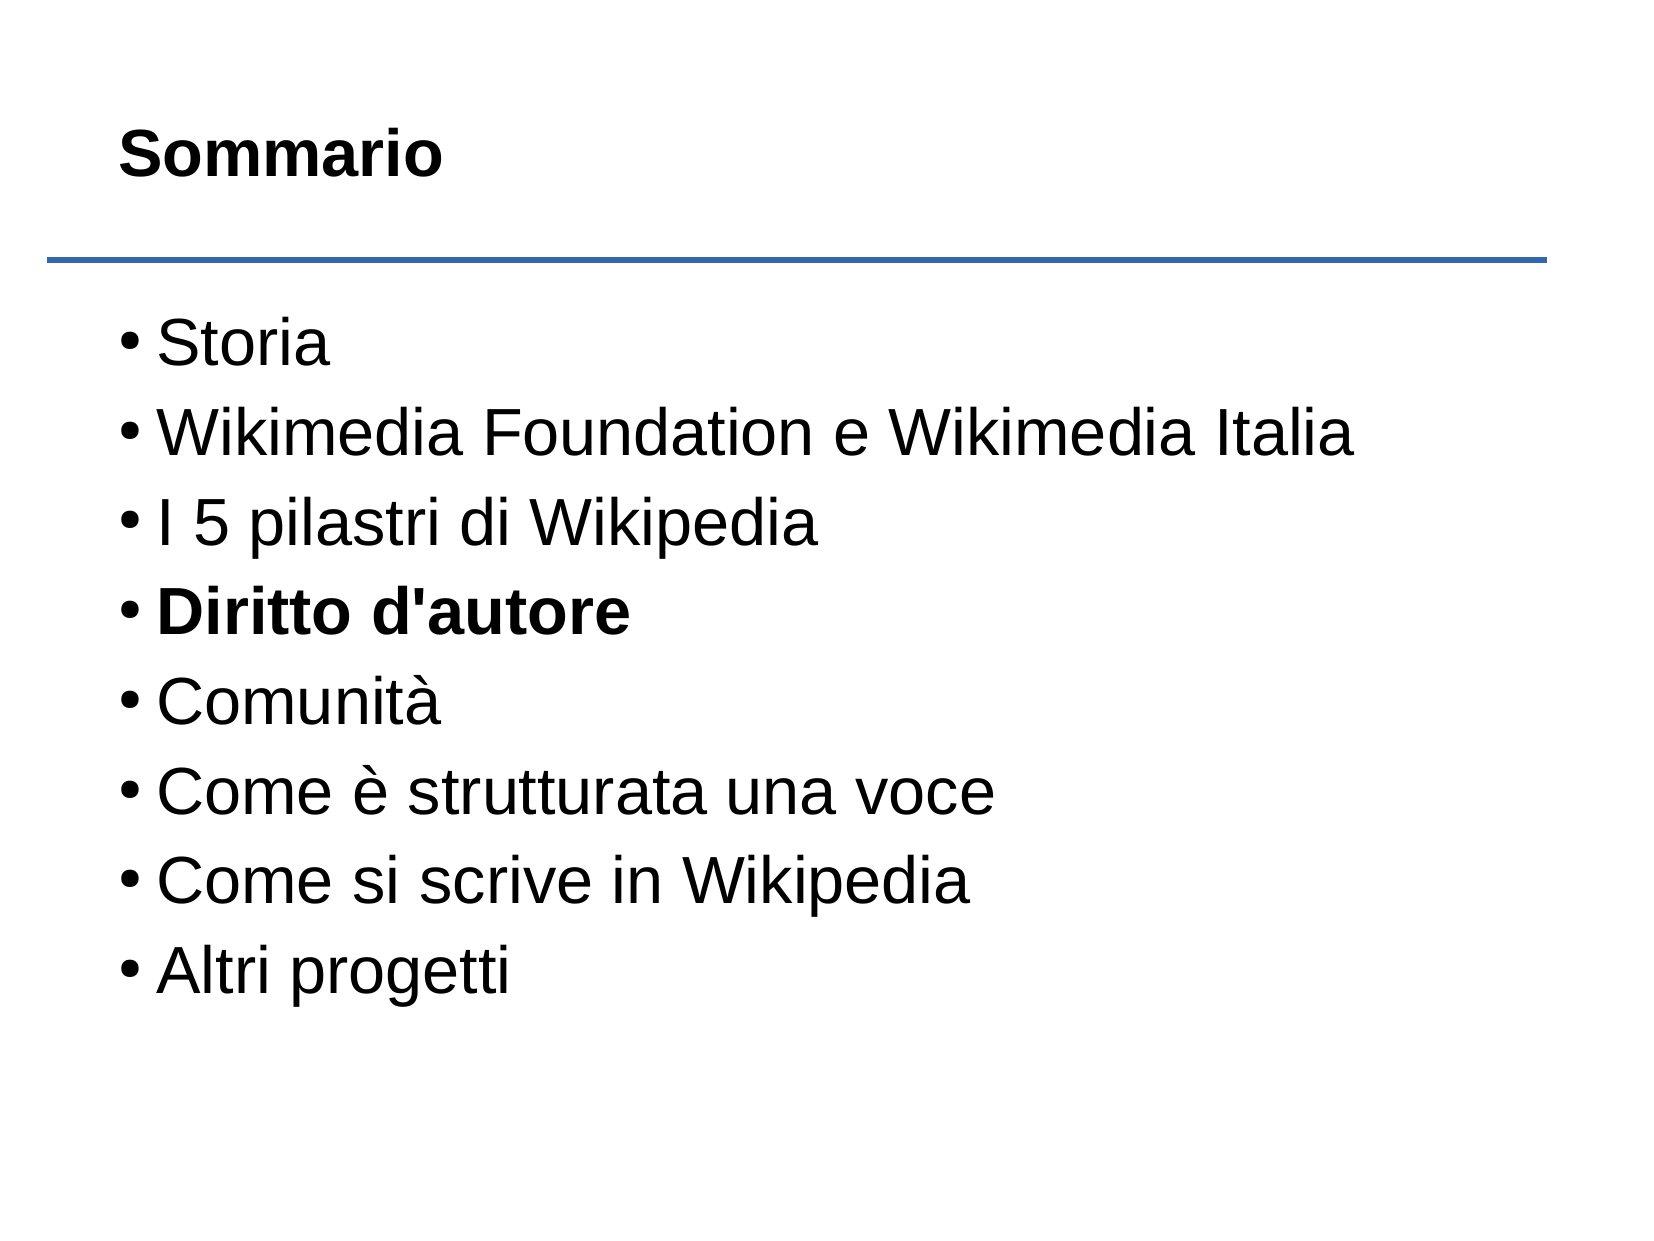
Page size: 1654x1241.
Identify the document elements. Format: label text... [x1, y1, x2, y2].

title Sommario [118, 49, 1571, 257]
subtitle Storia Wikimedia Foundation e Wikimedia Italia I 5 pilastri di Wikipedia Diritto d'autore Comunità Come è strutturata una voce Come si scrive in Wikipedia Altri progetti [118, 290, 1571, 1170]
